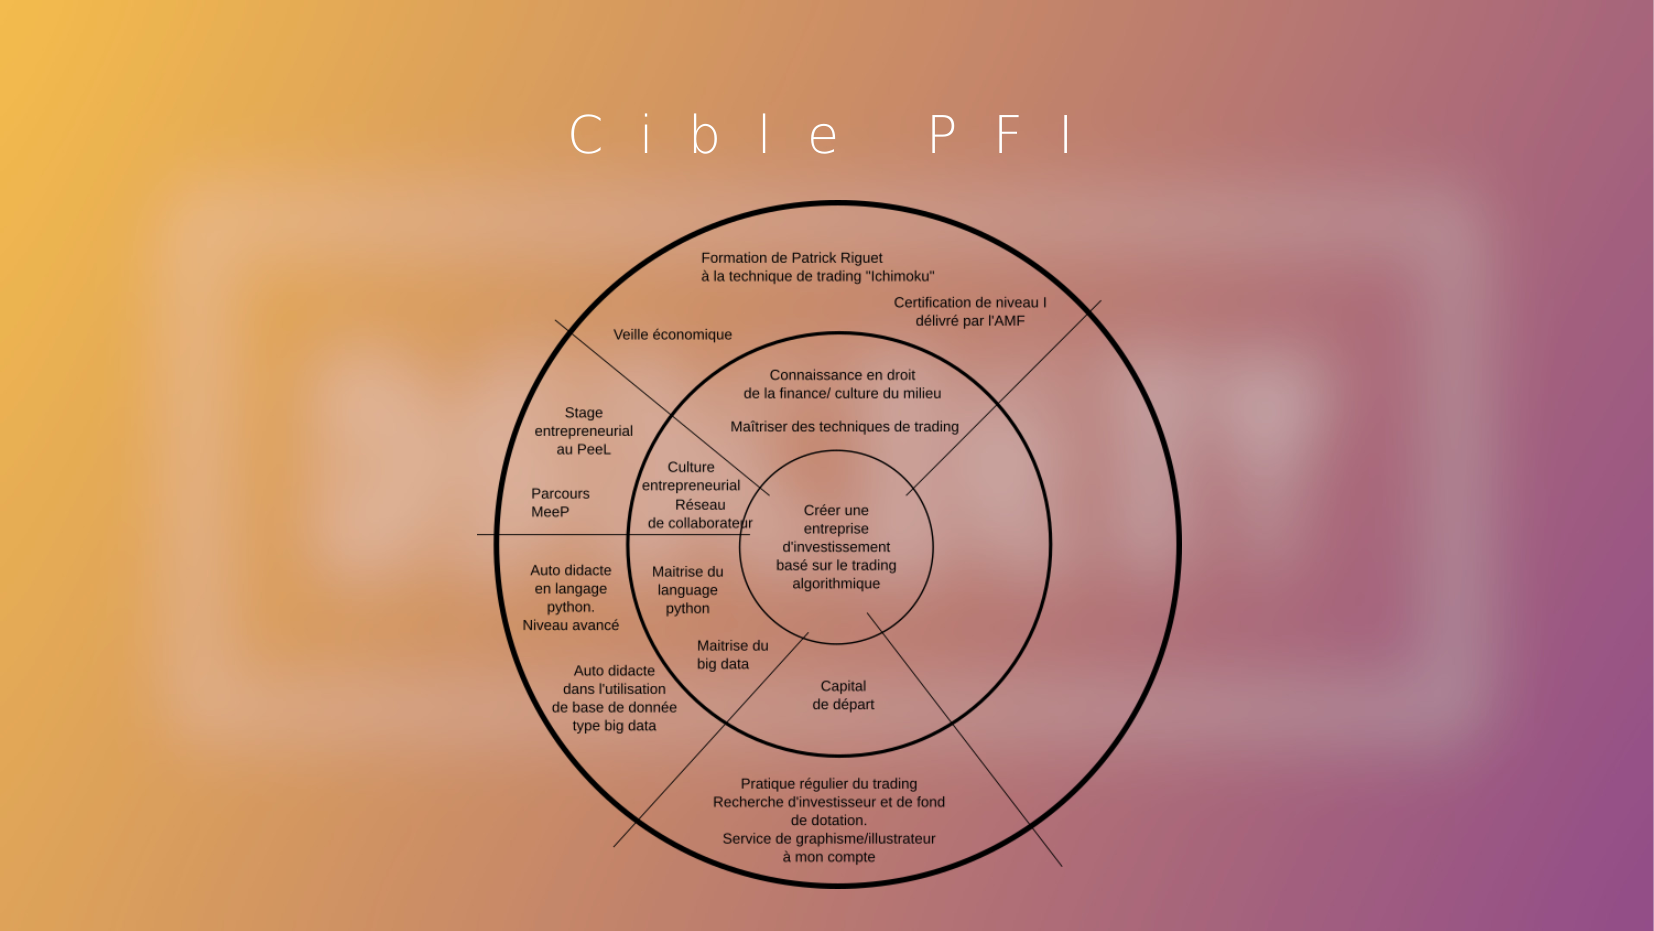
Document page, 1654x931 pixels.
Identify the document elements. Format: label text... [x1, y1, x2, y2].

picture [0, 0, 1654, 931]
title Cible PFI [47, 49, 1595, 223]
